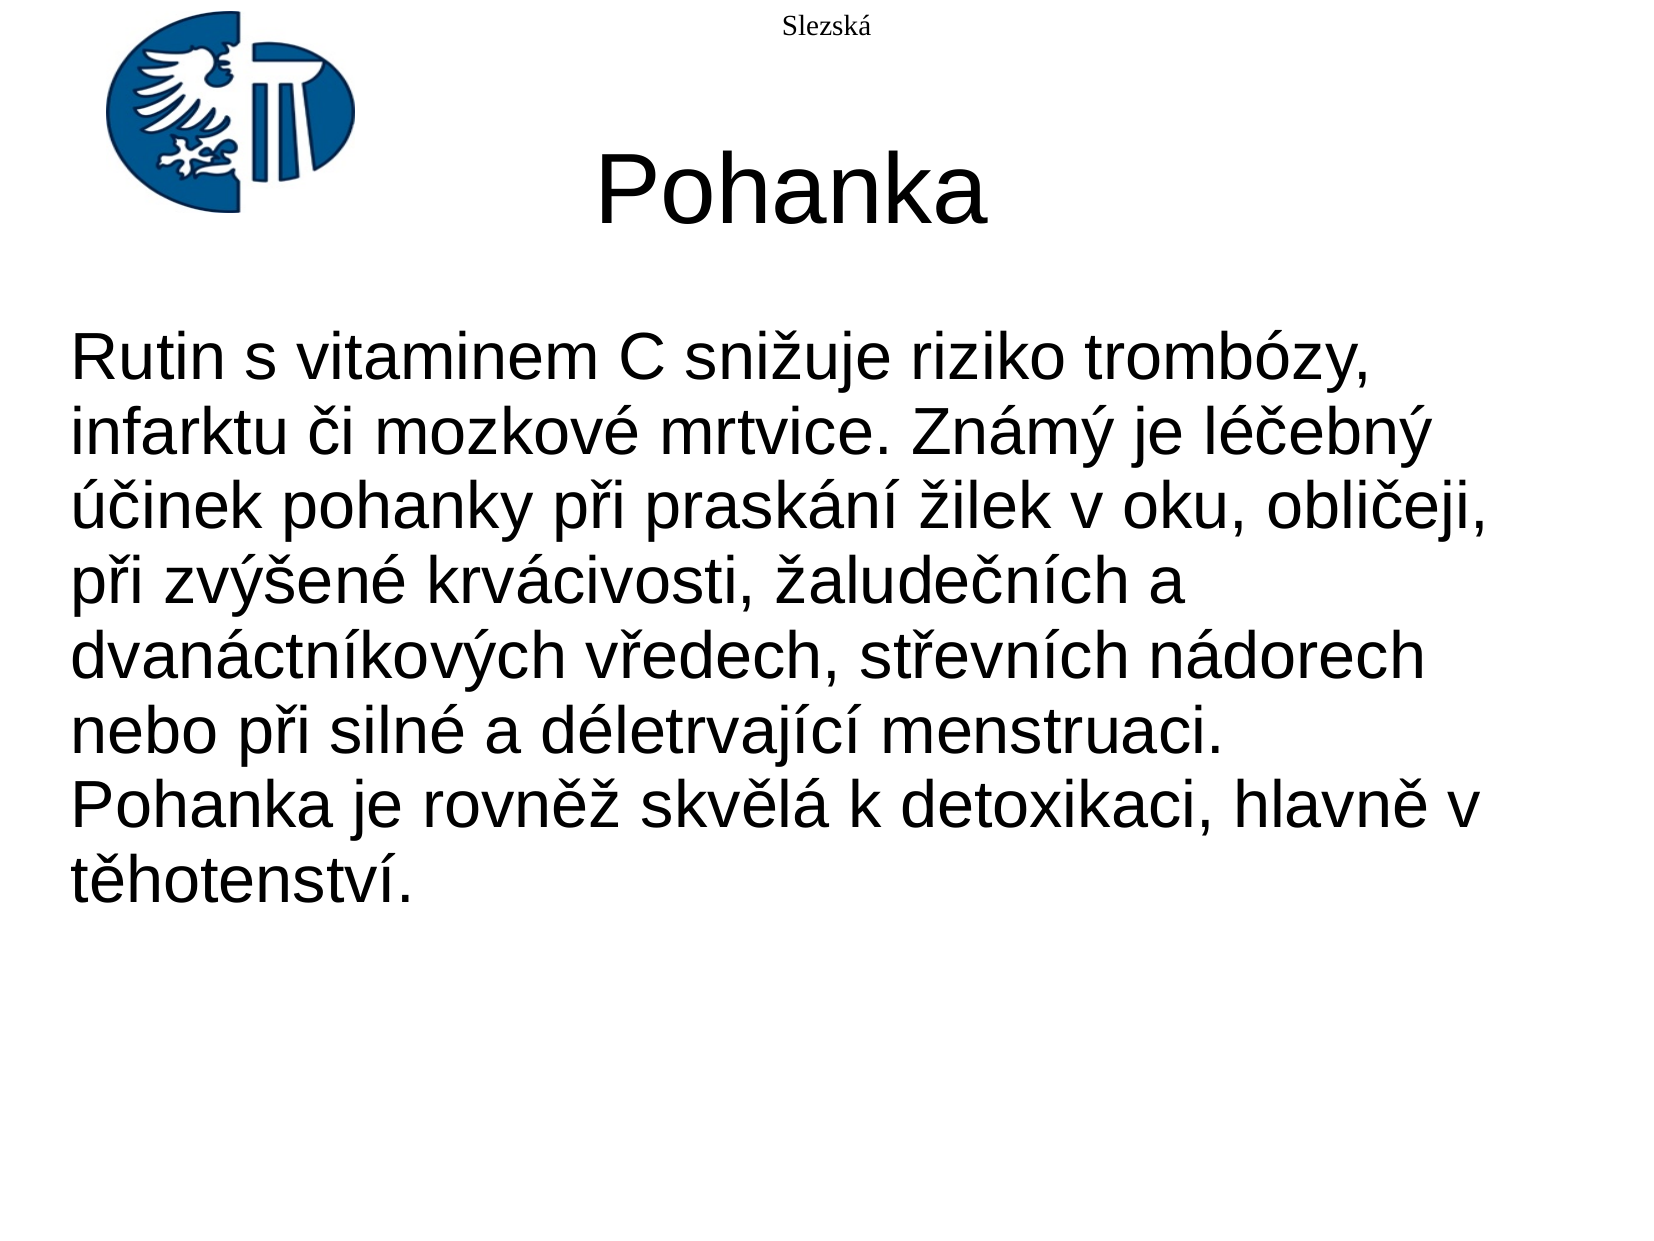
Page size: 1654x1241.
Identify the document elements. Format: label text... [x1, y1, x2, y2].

list Rutin s vitaminem C snižuje riziko trombózy, infarktu či mozkové mrtvice. Známý je léčebný účinek pohanky při praskání žilek v oku, obličeji, při zvýšené krvácivosti, žaludečních a dvanáctníkových vředech, střevních nádorech nebo při silné a déletrvající menstruaci. Pohanka je rovněž skvělá k detoxikaci, hlavně v těhotenství. [70, 318, 1559, 1134]
picture [106, 11, 355, 23]
title Pohanka [47, 23, 1536, 355]
